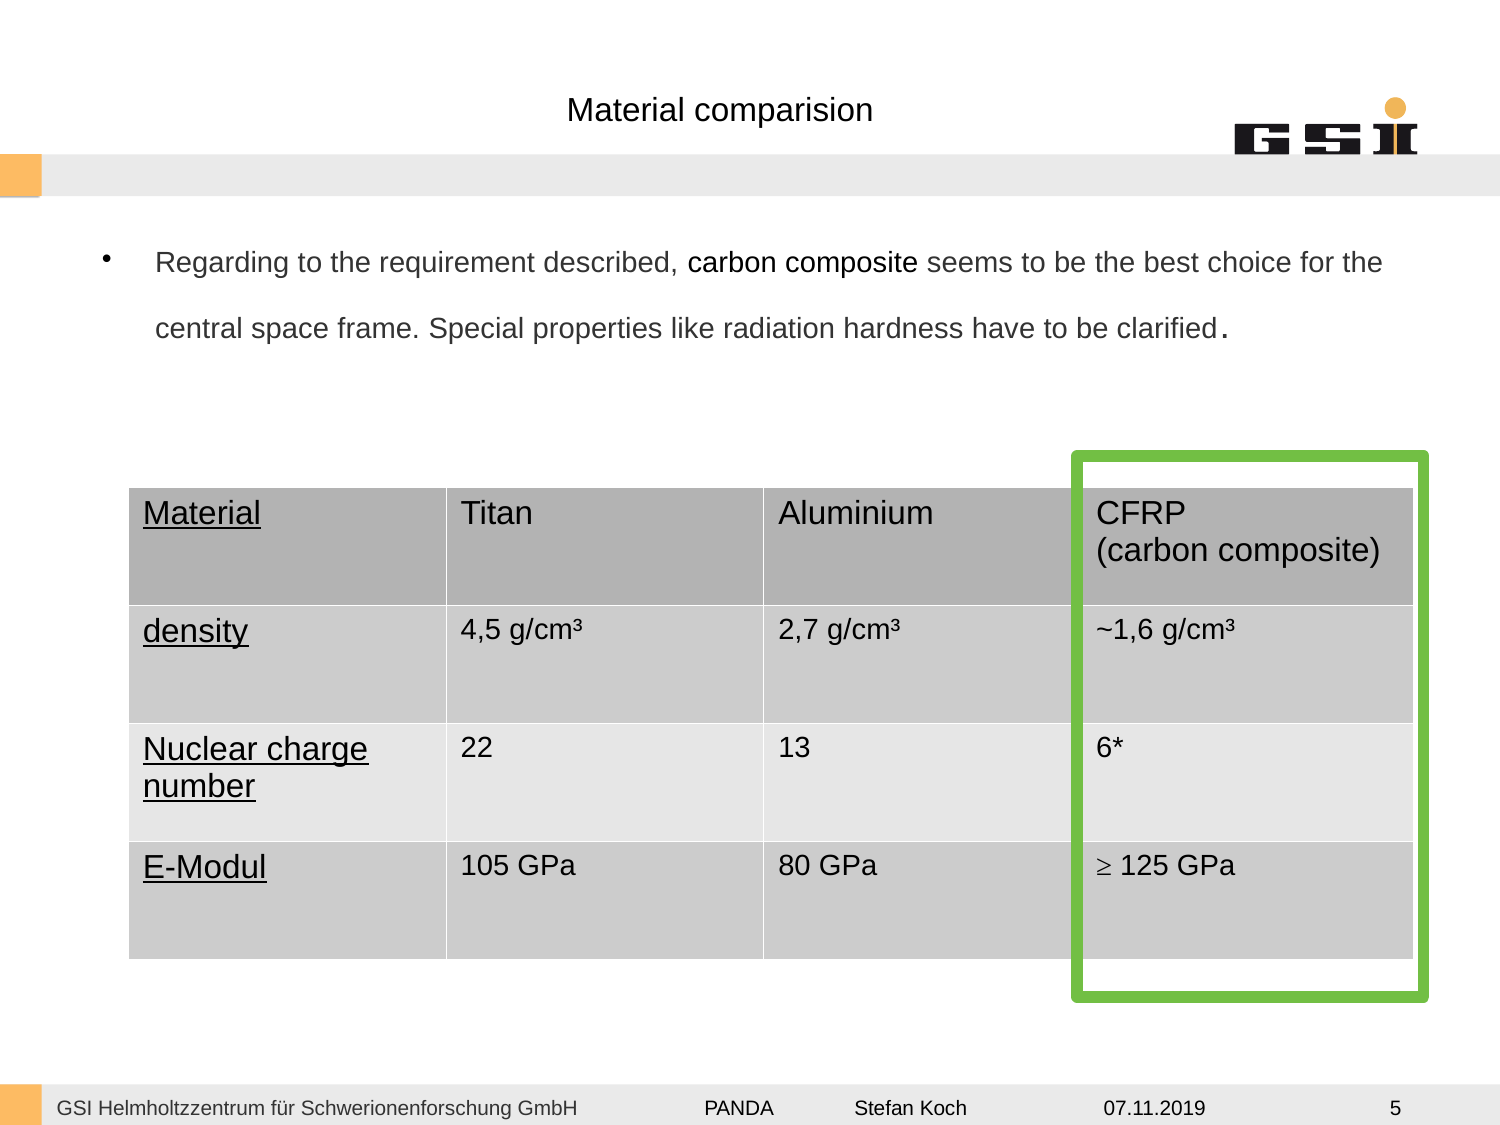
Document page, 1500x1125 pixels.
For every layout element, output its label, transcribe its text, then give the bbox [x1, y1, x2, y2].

table_cell 13 [764, 724, 1071, 841]
table_cell ≥ 125 GPa [1083, 842, 1413, 959]
table_header Material [129, 488, 446, 605]
table_cell 80 GPa [764, 842, 1071, 959]
table_header CFRP (carbon composite) [1083, 488, 1413, 605]
text_box Material comparision [441, 80, 1024, 136]
table_cell ~1,6 g/cm³ [1083, 606, 1413, 723]
table_cell E-Modul [129, 842, 446, 959]
table_cell Nuclear charge number [129, 724, 446, 841]
picture [1233, 95, 1419, 154]
table_header Titan [447, 488, 763, 605]
table_cell 22 [447, 724, 763, 841]
text_box Regarding to the requirement described, carbon composite seems to be the best choice for the central space frame. Special properties like radiation hardness have to be clarified. [1083, 462, 1417, 991]
table_cell density [129, 606, 446, 723]
table_header Aluminium [764, 488, 1071, 605]
table_cell 105 GPa [447, 842, 763, 959]
table_cell 4,5 g/cm³ [447, 606, 763, 723]
text_box Regarding to the requirement described, carbon composite seems to be the best choice for the central space frame. Special properties like radiation hardness have to be clarified. [69, 218, 1417, 1023]
table_cell 6* [1083, 724, 1413, 841]
table_cell 2,7 g/cm³ [764, 606, 1071, 723]
